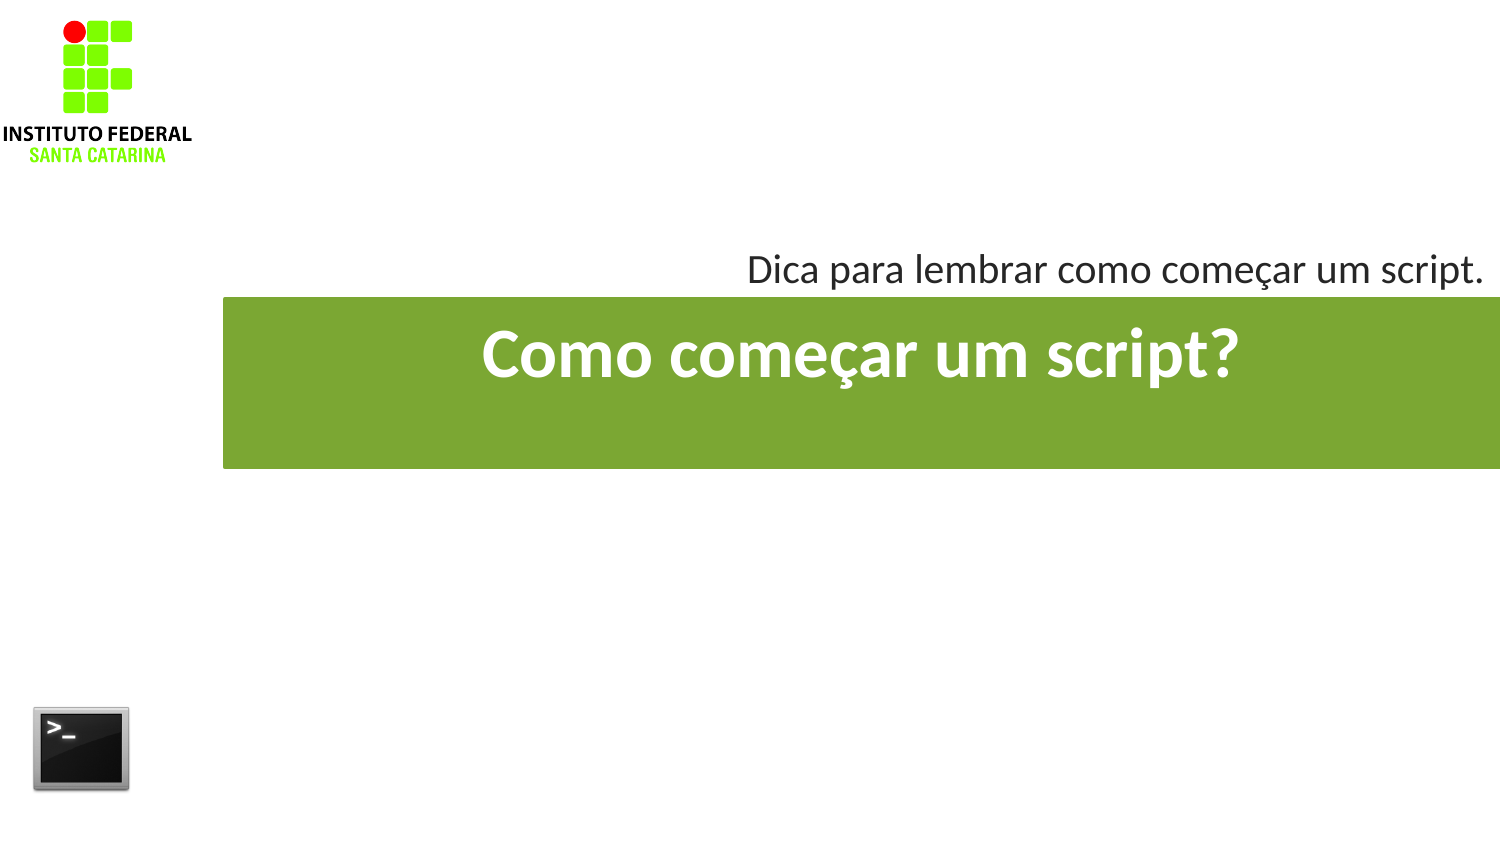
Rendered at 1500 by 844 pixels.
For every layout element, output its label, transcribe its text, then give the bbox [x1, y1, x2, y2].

list Dica para lembrar como começar um script. [225, 221, 1500, 300]
picture [0, 0, 213, 184]
title Como começar um script? [224, 299, 1500, 467]
picture [29, 696, 133, 800]
